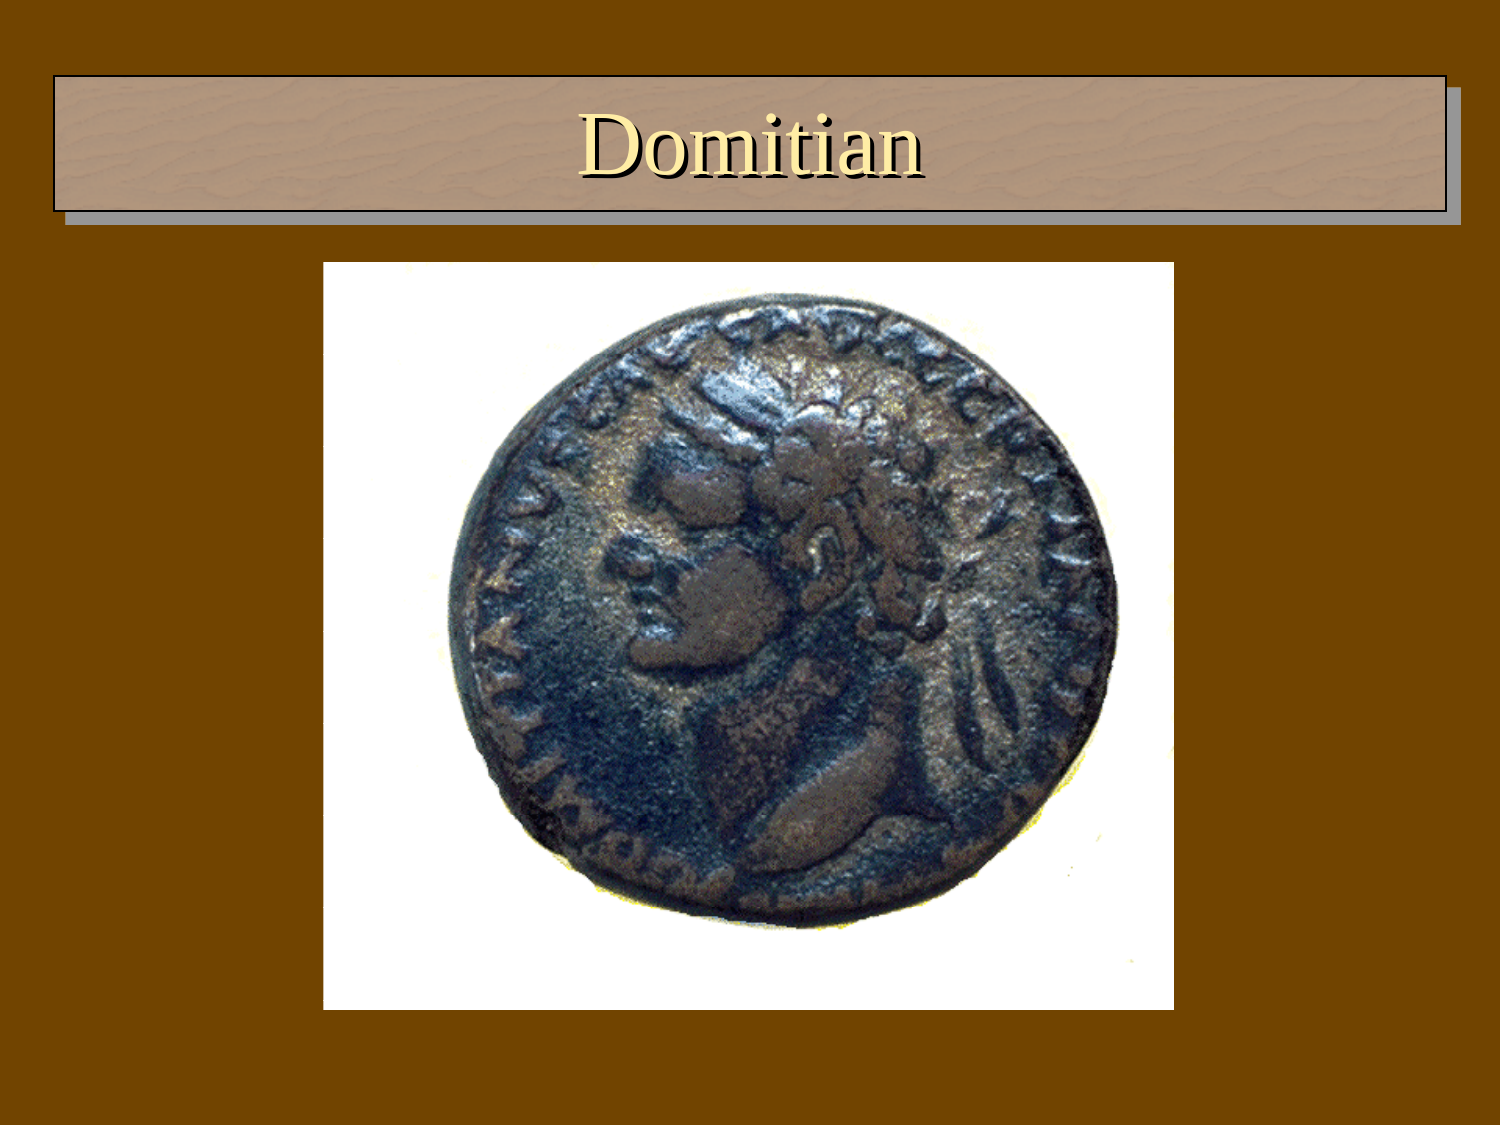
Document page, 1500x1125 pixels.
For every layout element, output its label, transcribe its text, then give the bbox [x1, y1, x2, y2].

picture [55, 77, 1445, 210]
picture [323, 262, 1176, 1011]
title Domitian [65, 85, 1435, 203]
